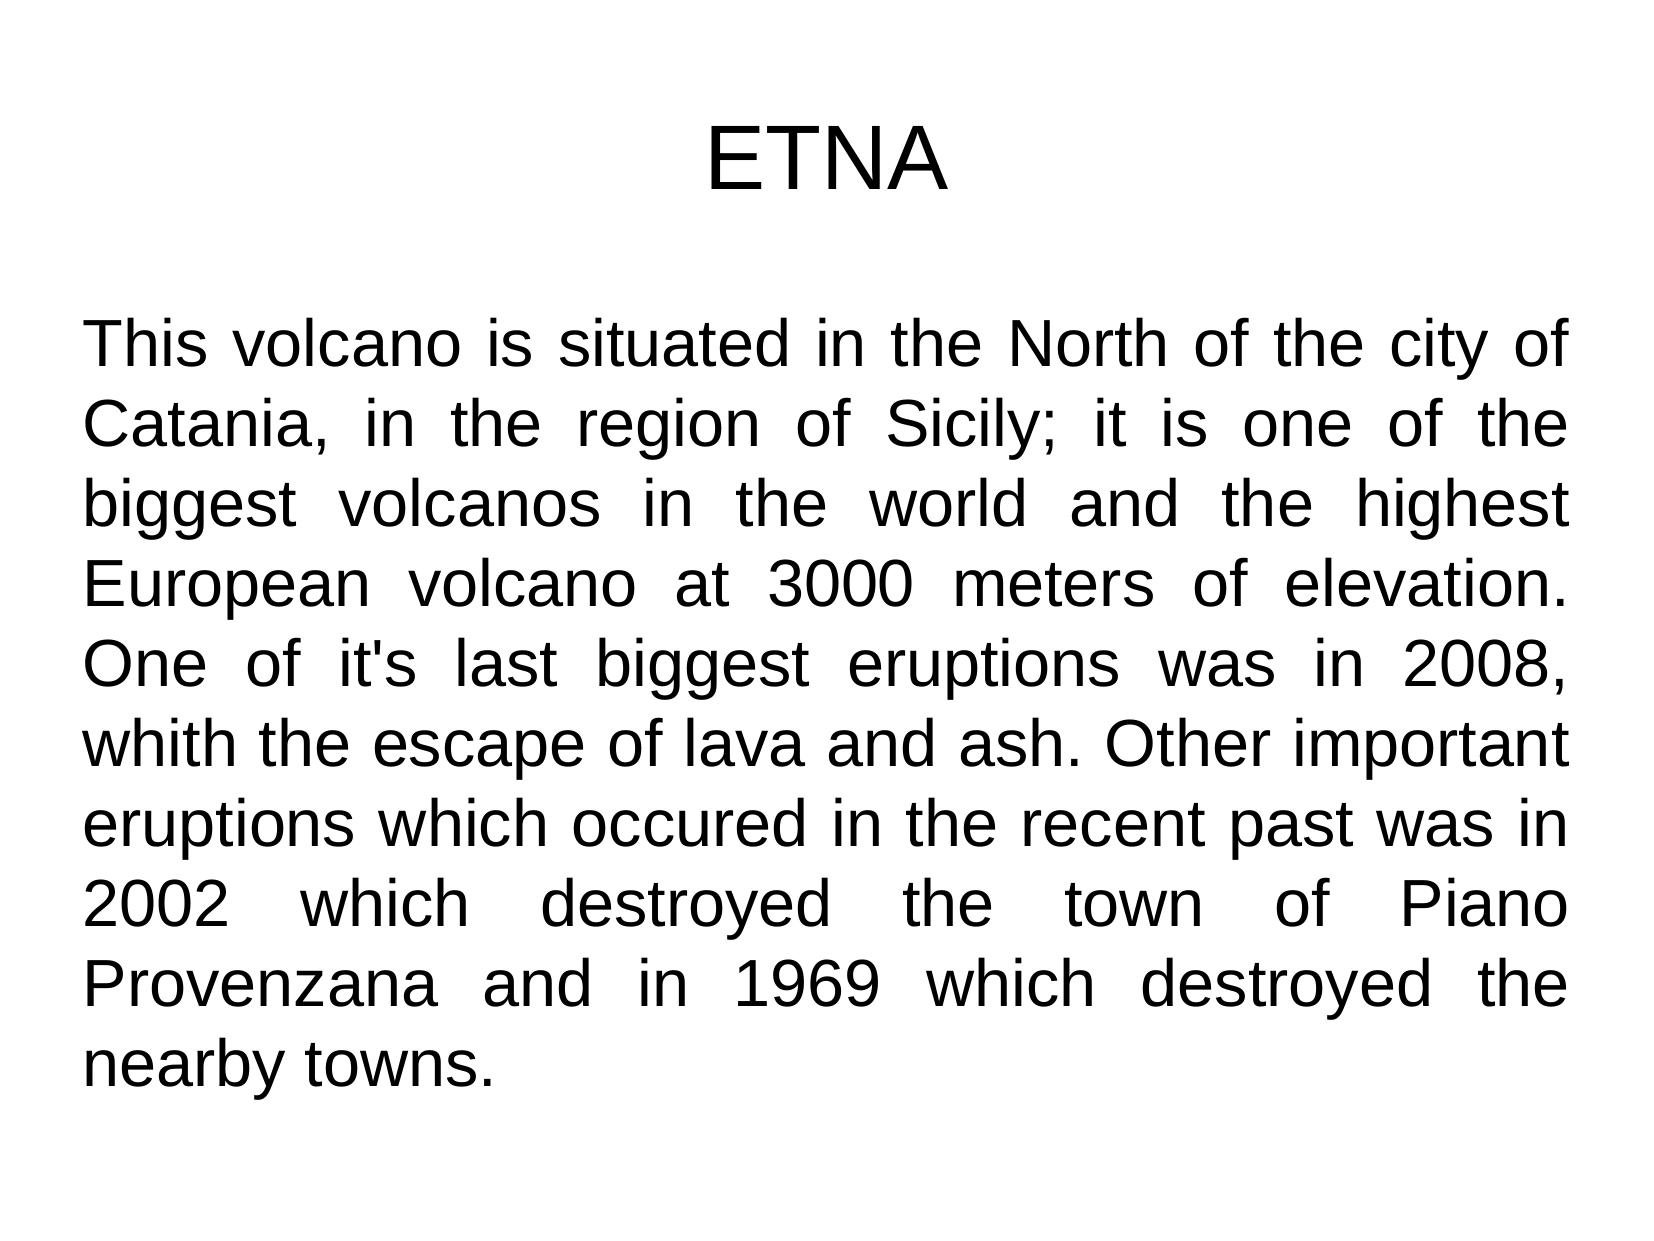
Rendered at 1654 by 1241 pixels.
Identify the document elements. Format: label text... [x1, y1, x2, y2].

title ETNA [82, 56, 1571, 250]
subtitle This volcano is situated in the North of the city of Catania, in the region of Sicily; it is one of the biggest volcanos in the world and the highest European volcano at 3000 meters of elevation. One of it's last biggest eruptions was in 2008, whith the escape of lava and ash. Other important eruptions which occured in the recent past was in 2002 which destroyed the town of Piano Provenzana and in 1969 which destroyed the nearby towns. [82, 297, 1571, 1102]
